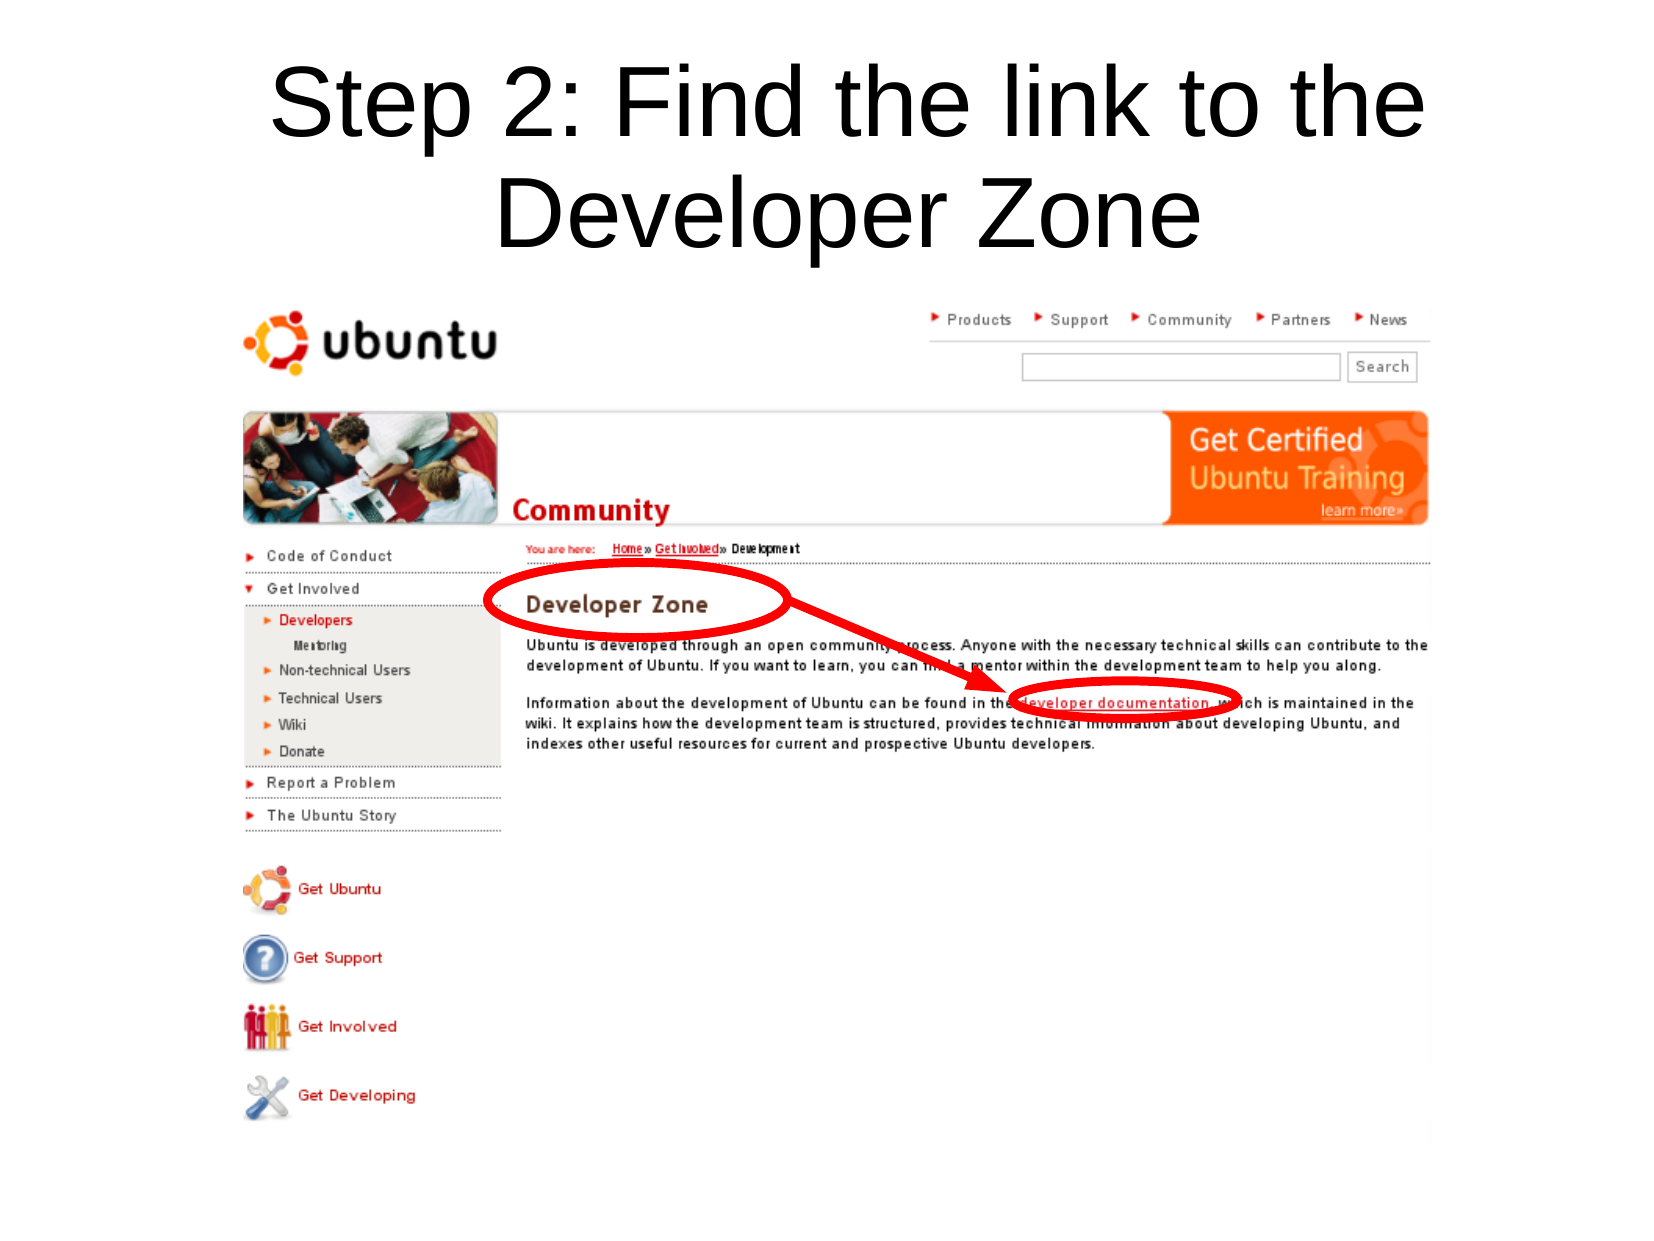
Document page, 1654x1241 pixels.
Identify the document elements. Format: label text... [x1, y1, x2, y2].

text_box Step 2: Find the link to the Developer Zone [249, 33, 1449, 281]
picture [243, 308, 1432, 1143]
